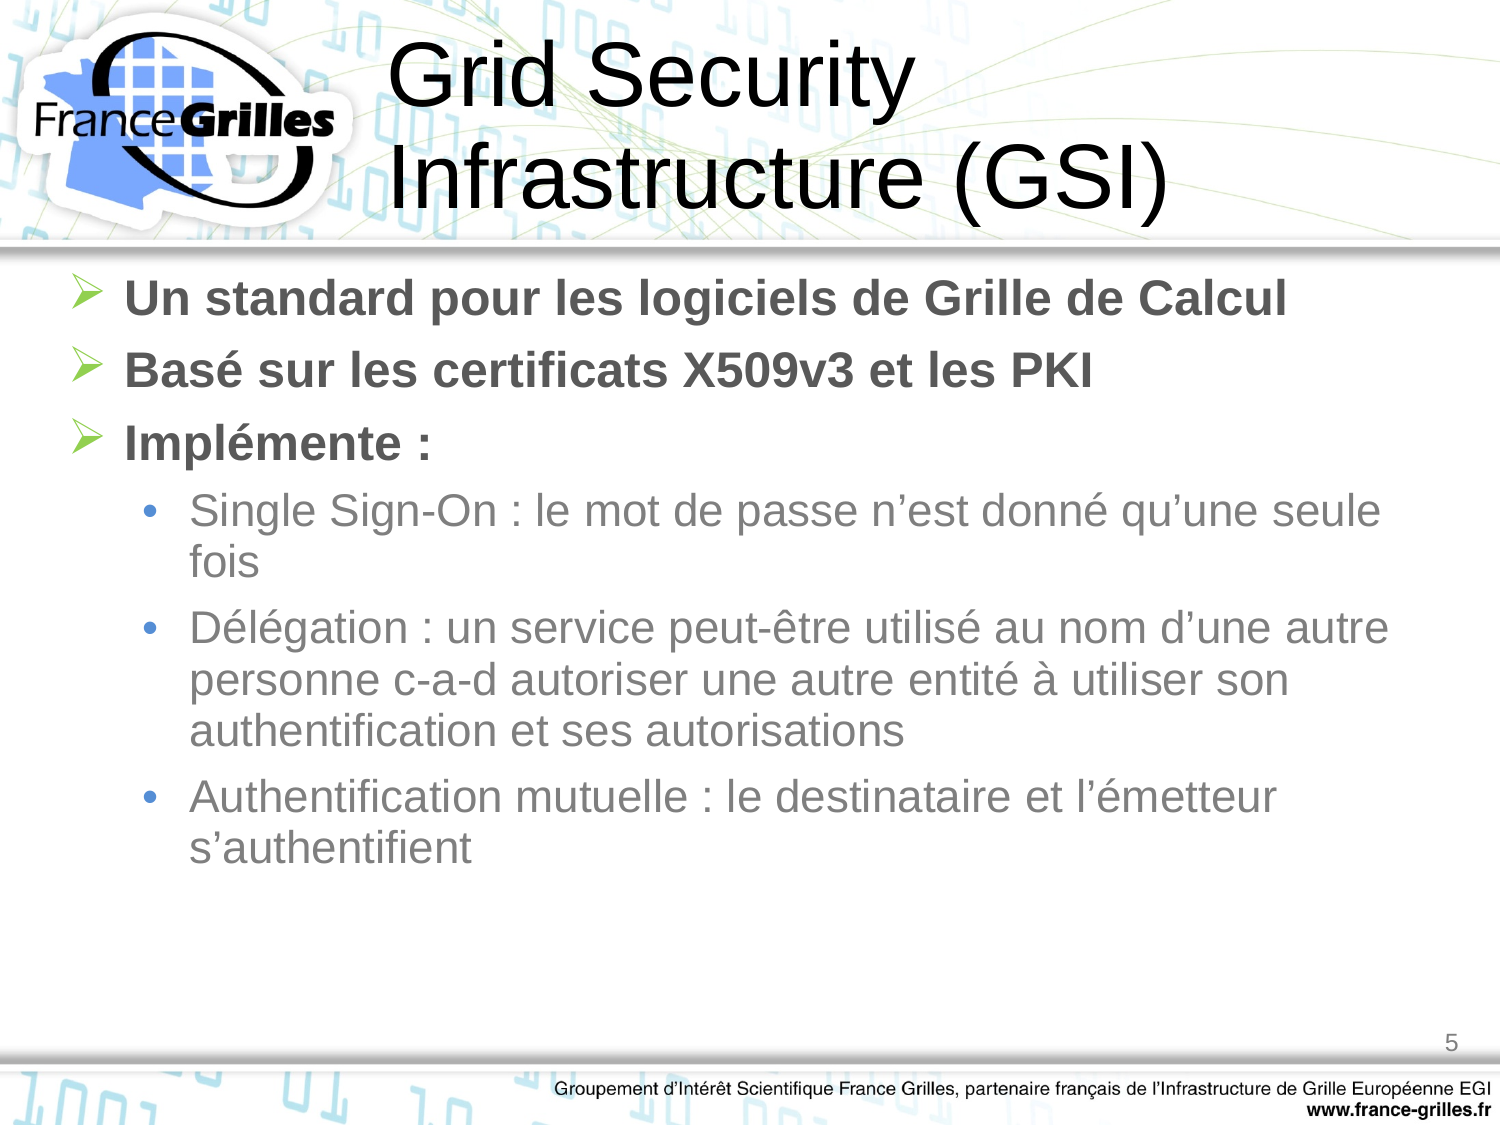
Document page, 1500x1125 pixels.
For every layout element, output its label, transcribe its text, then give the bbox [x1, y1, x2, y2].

list Un standard pour les logiciels de Grille de Calcul Basé sur les certificats X509v3 et les PKI Implémente : Single Sign-On : le mot de passe n’est donné qu’une seule fois Délégation : un service peut-être utilisé au nom d’une autre personne c-a-d autoriser une autre entité à utiliser son authentification et ses autorisations Authentification mutuelle : le destinataire et l’émetteur s’authentifient [53, 262, 1459, 1024]
picture [0, 0, 1500, 1125]
title Grid Security Infrastructure (GSI) [372, 4, 1459, 248]
